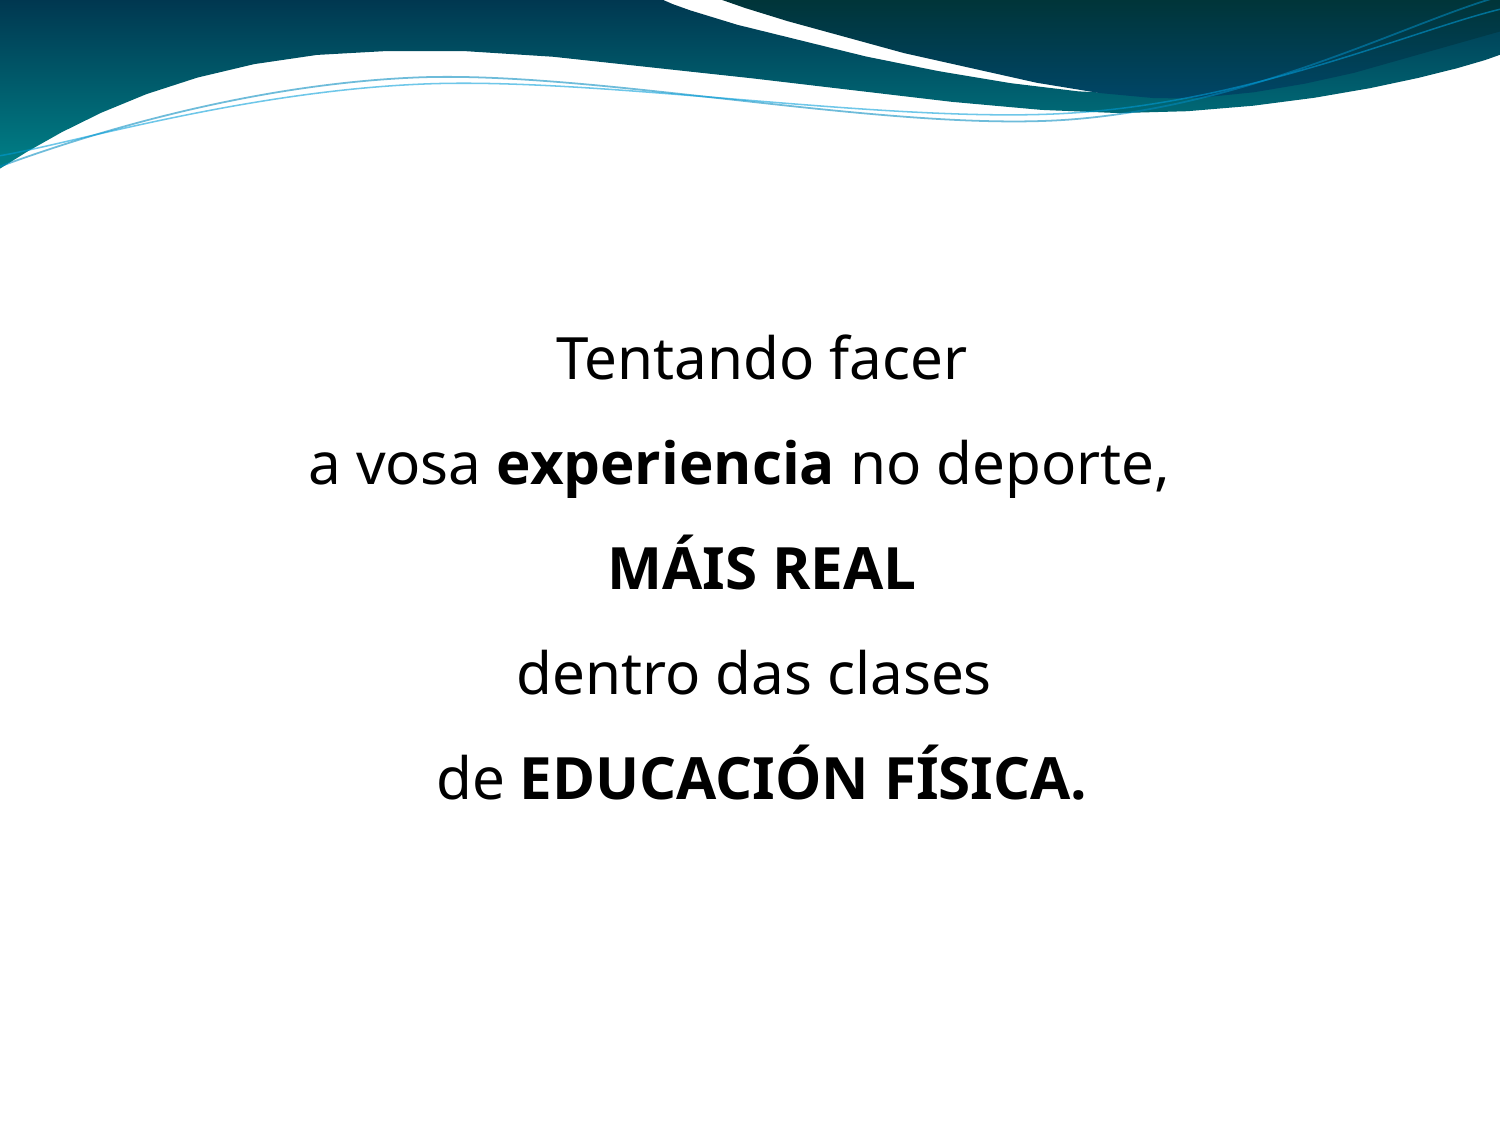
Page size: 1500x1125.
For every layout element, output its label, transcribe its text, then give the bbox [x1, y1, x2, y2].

text_box Tentando facer a vosa experiencia no deporte, MÁIS REAL dentro das clases de EDUCACIÓN FÍSICA. [100, 278, 1424, 825]
